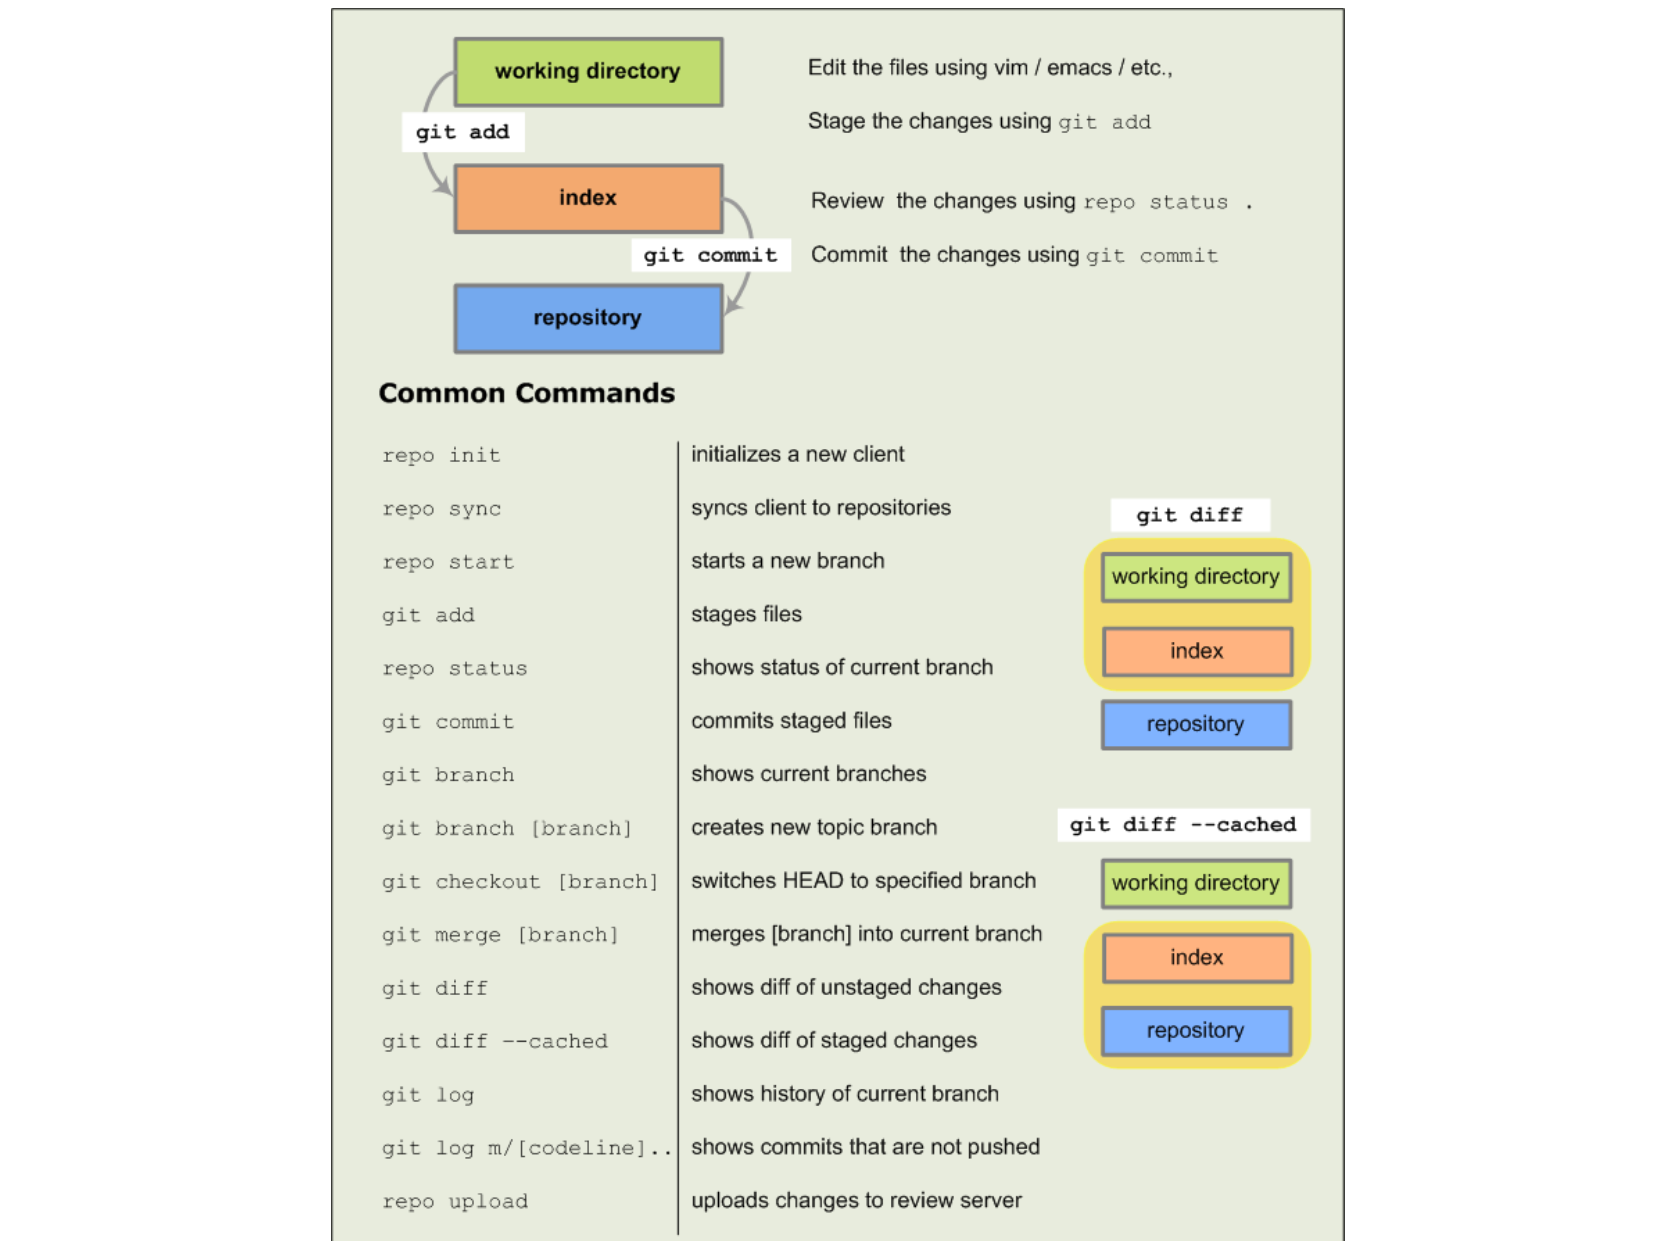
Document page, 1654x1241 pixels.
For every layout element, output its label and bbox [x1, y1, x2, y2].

picture [331, 8, 1345, 1241]
